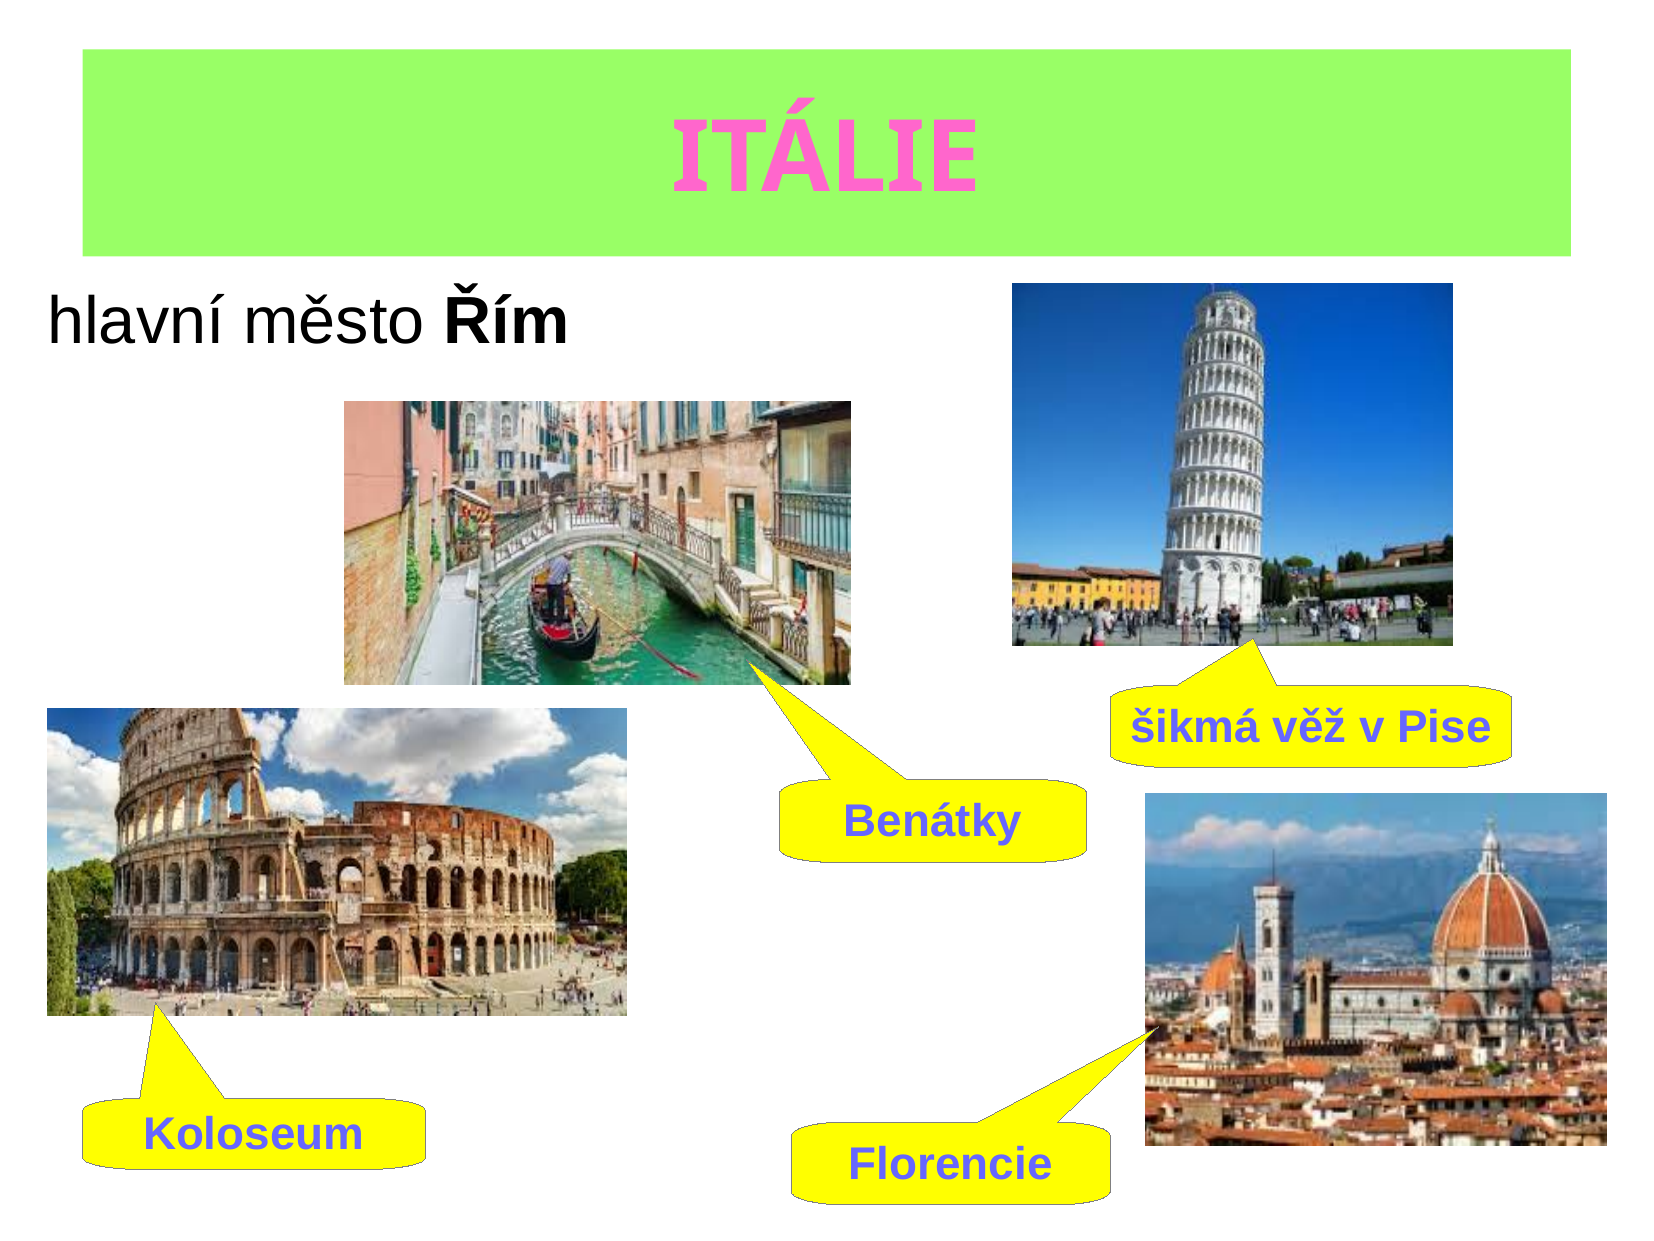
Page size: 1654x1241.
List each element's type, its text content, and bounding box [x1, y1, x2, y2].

text_box Florencie [791, 1026, 1159, 1205]
text_box Benátky [746, 659, 1087, 863]
text_box Koloseum [82, 1002, 426, 1170]
text_box šikmá věž v Pise [1110, 638, 1512, 768]
title ITÁLIE [82, 49, 1571, 257]
picture [344, 401, 851, 686]
picture [1145, 793, 1607, 1146]
subtitle hlavní město Řím [47, 283, 1619, 1241]
picture [47, 708, 627, 1016]
picture [1012, 283, 1453, 646]
